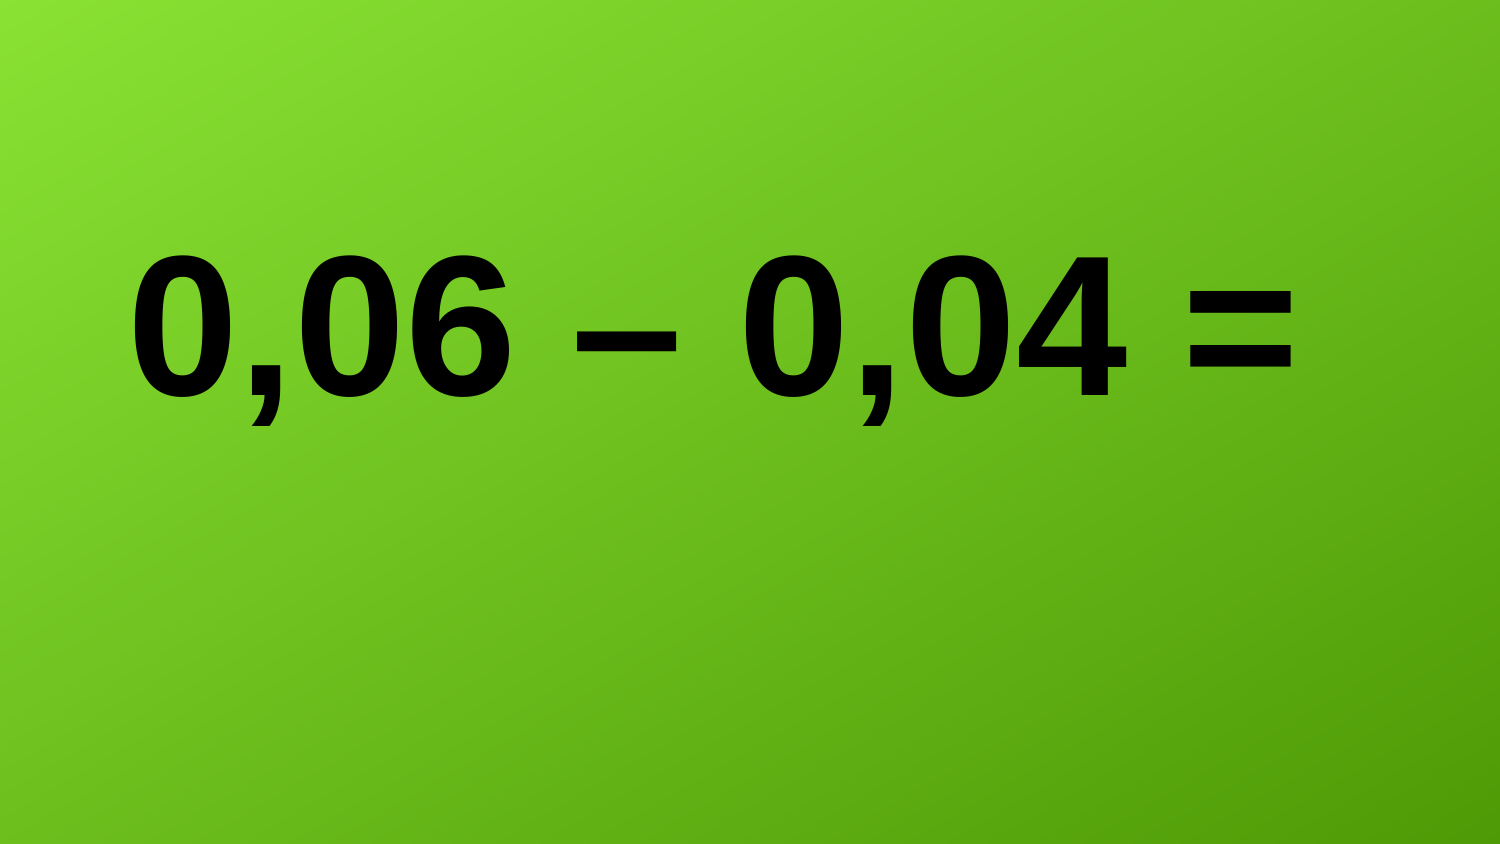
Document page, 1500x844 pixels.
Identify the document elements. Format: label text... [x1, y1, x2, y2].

title 0,06 – 0,04 = [112, 259, 1388, 450]
